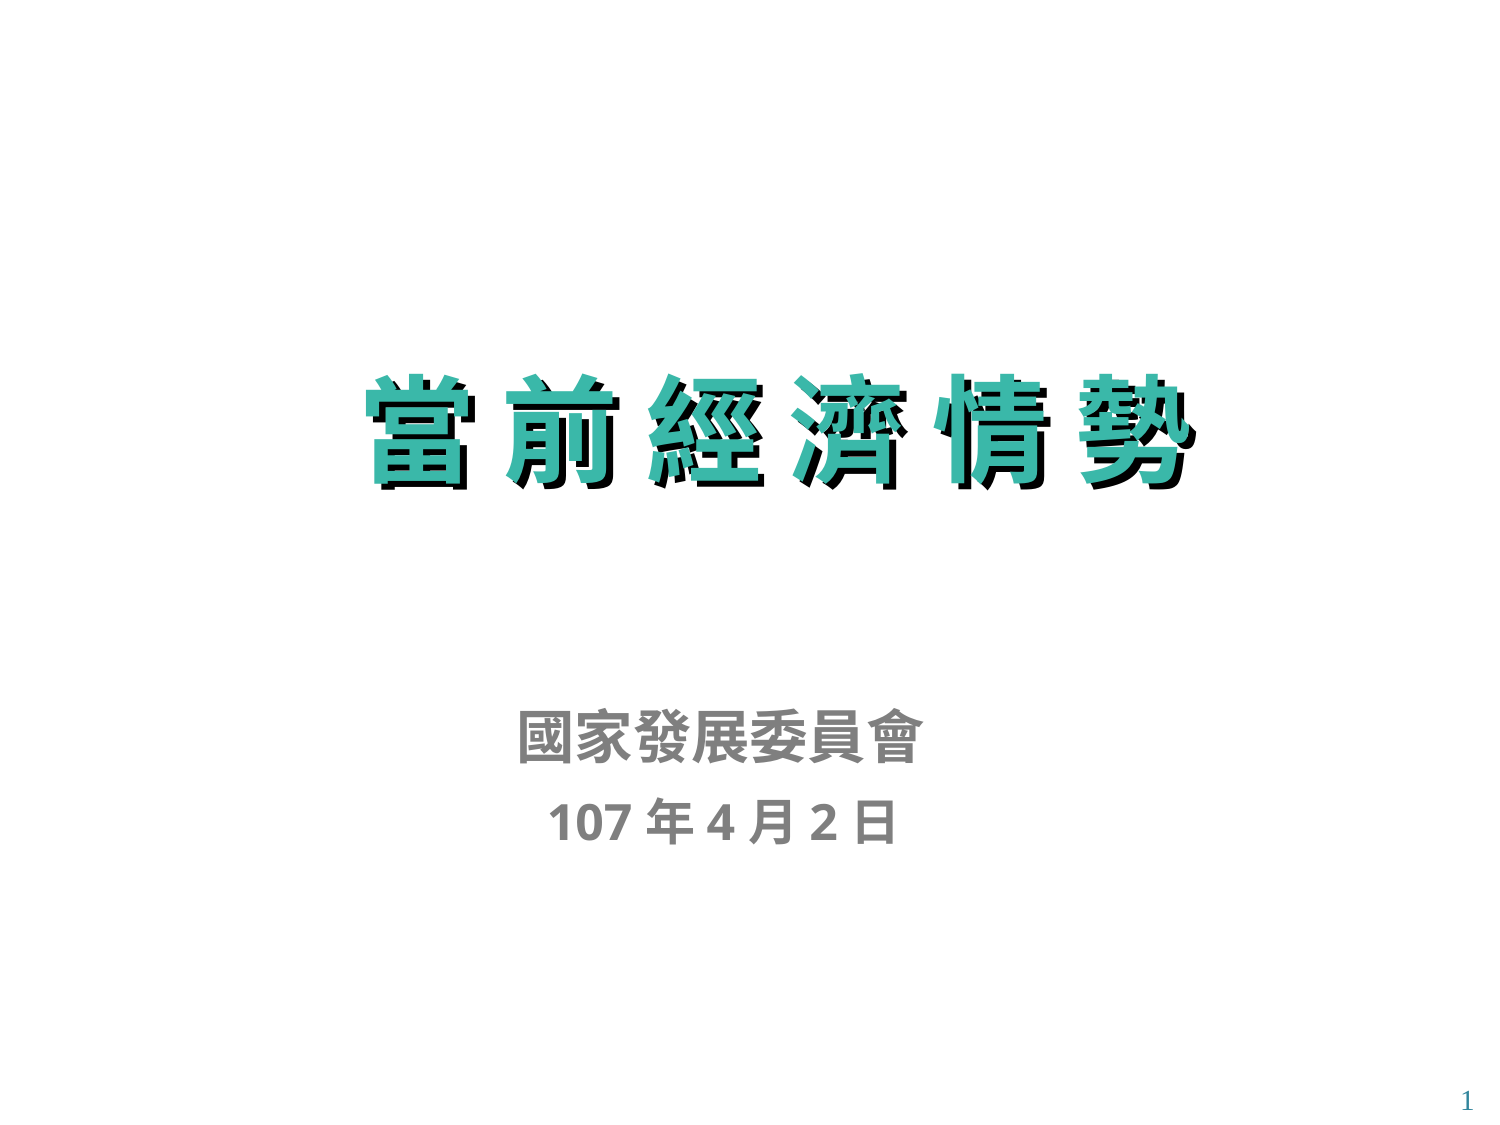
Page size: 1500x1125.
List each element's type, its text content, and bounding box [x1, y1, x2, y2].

text_box 國家發展委員會 107 年 4 月 2 日 [460, 692, 981, 936]
title 當 前 經 濟 情 勢 [112, 326, 1439, 513]
